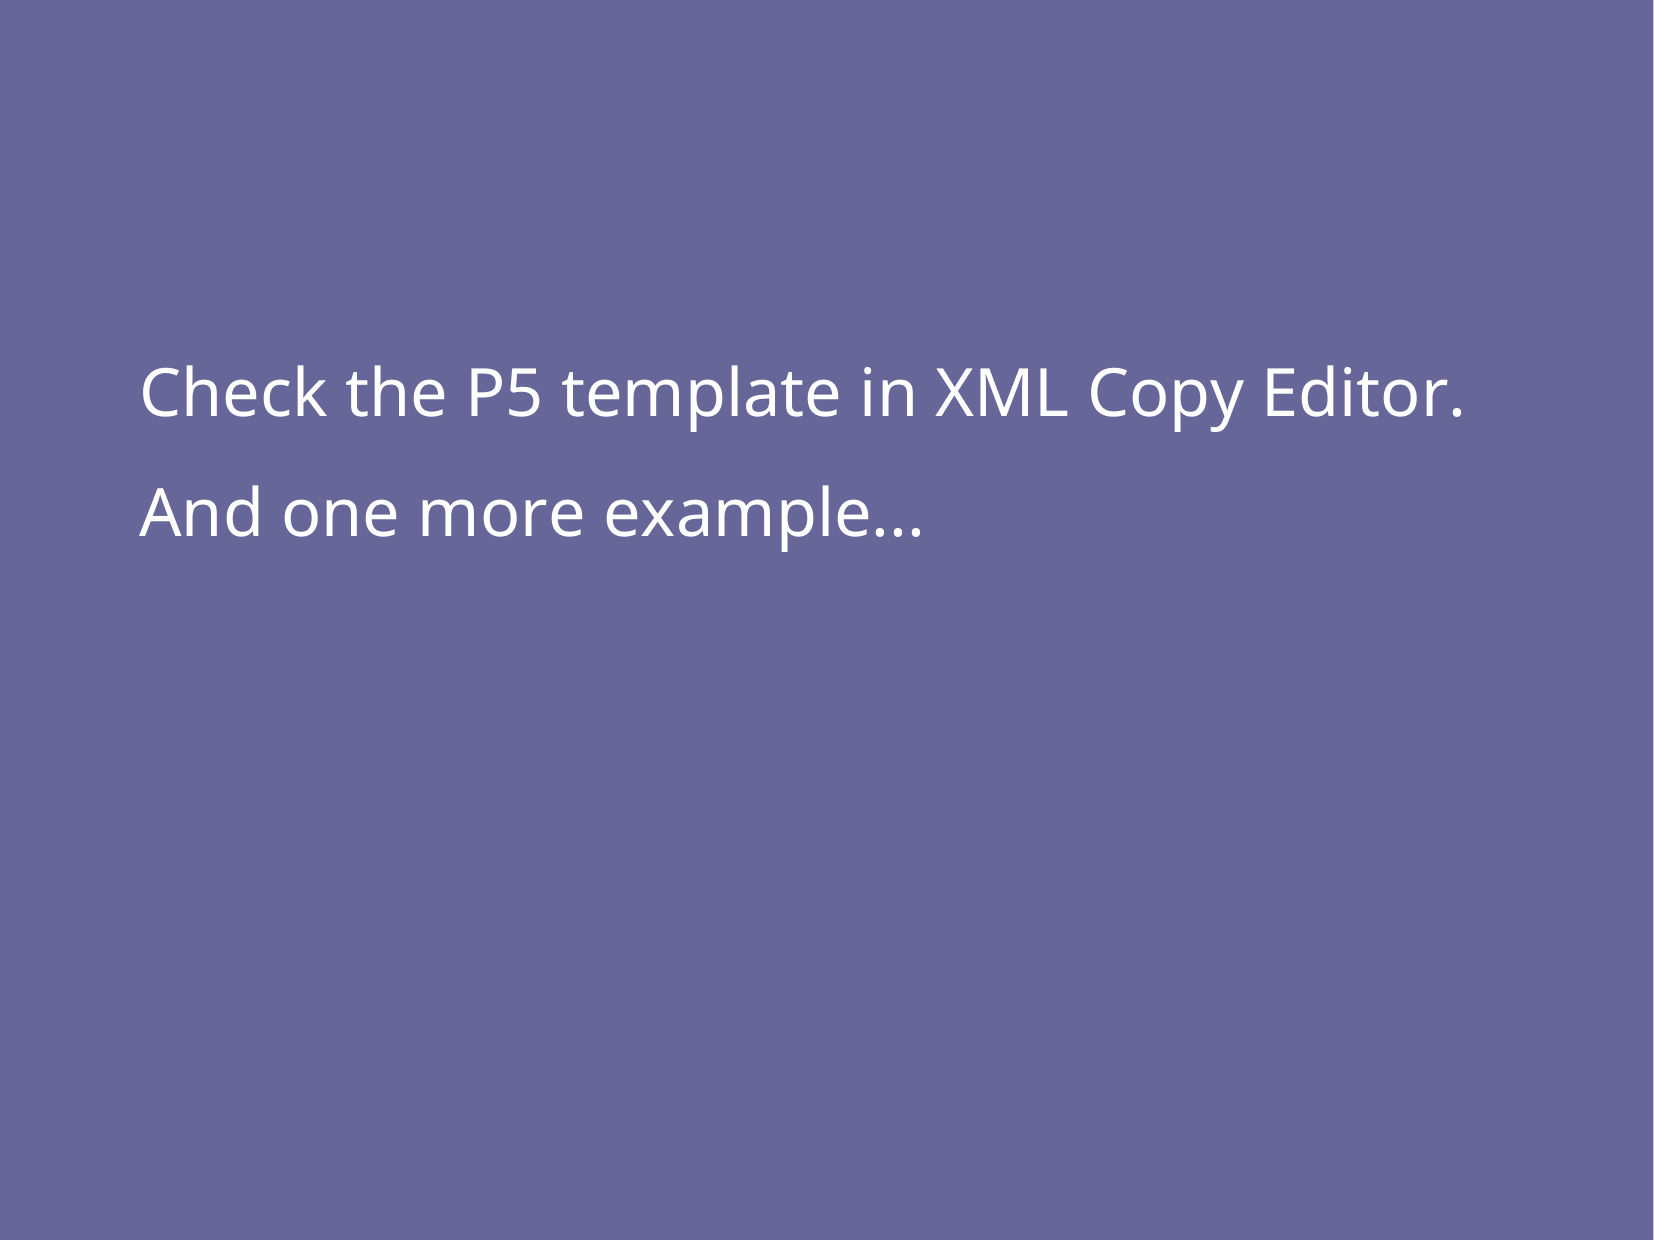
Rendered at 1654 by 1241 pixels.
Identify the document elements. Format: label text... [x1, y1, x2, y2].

list Check the P5 template in XML Copy Editor. And one more example... [121, 344, 1534, 1127]
